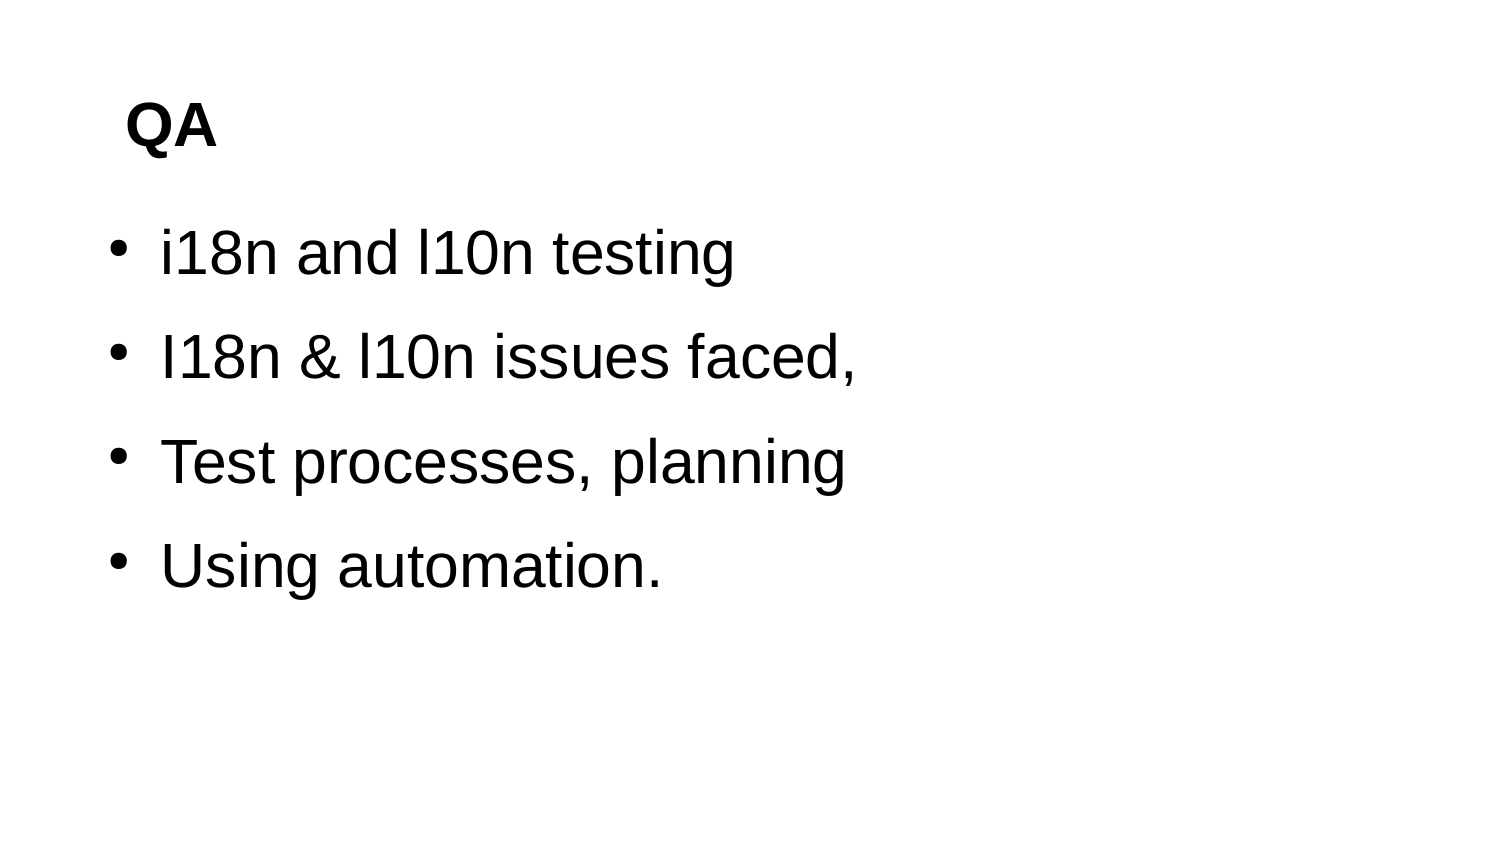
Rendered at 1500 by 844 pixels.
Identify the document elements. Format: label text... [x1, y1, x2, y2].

title QA [75, 33, 1425, 175]
list i18n and l10n testing I18n & l10n issues faced, Test processes, planning Using automation. [75, 196, 1425, 808]
